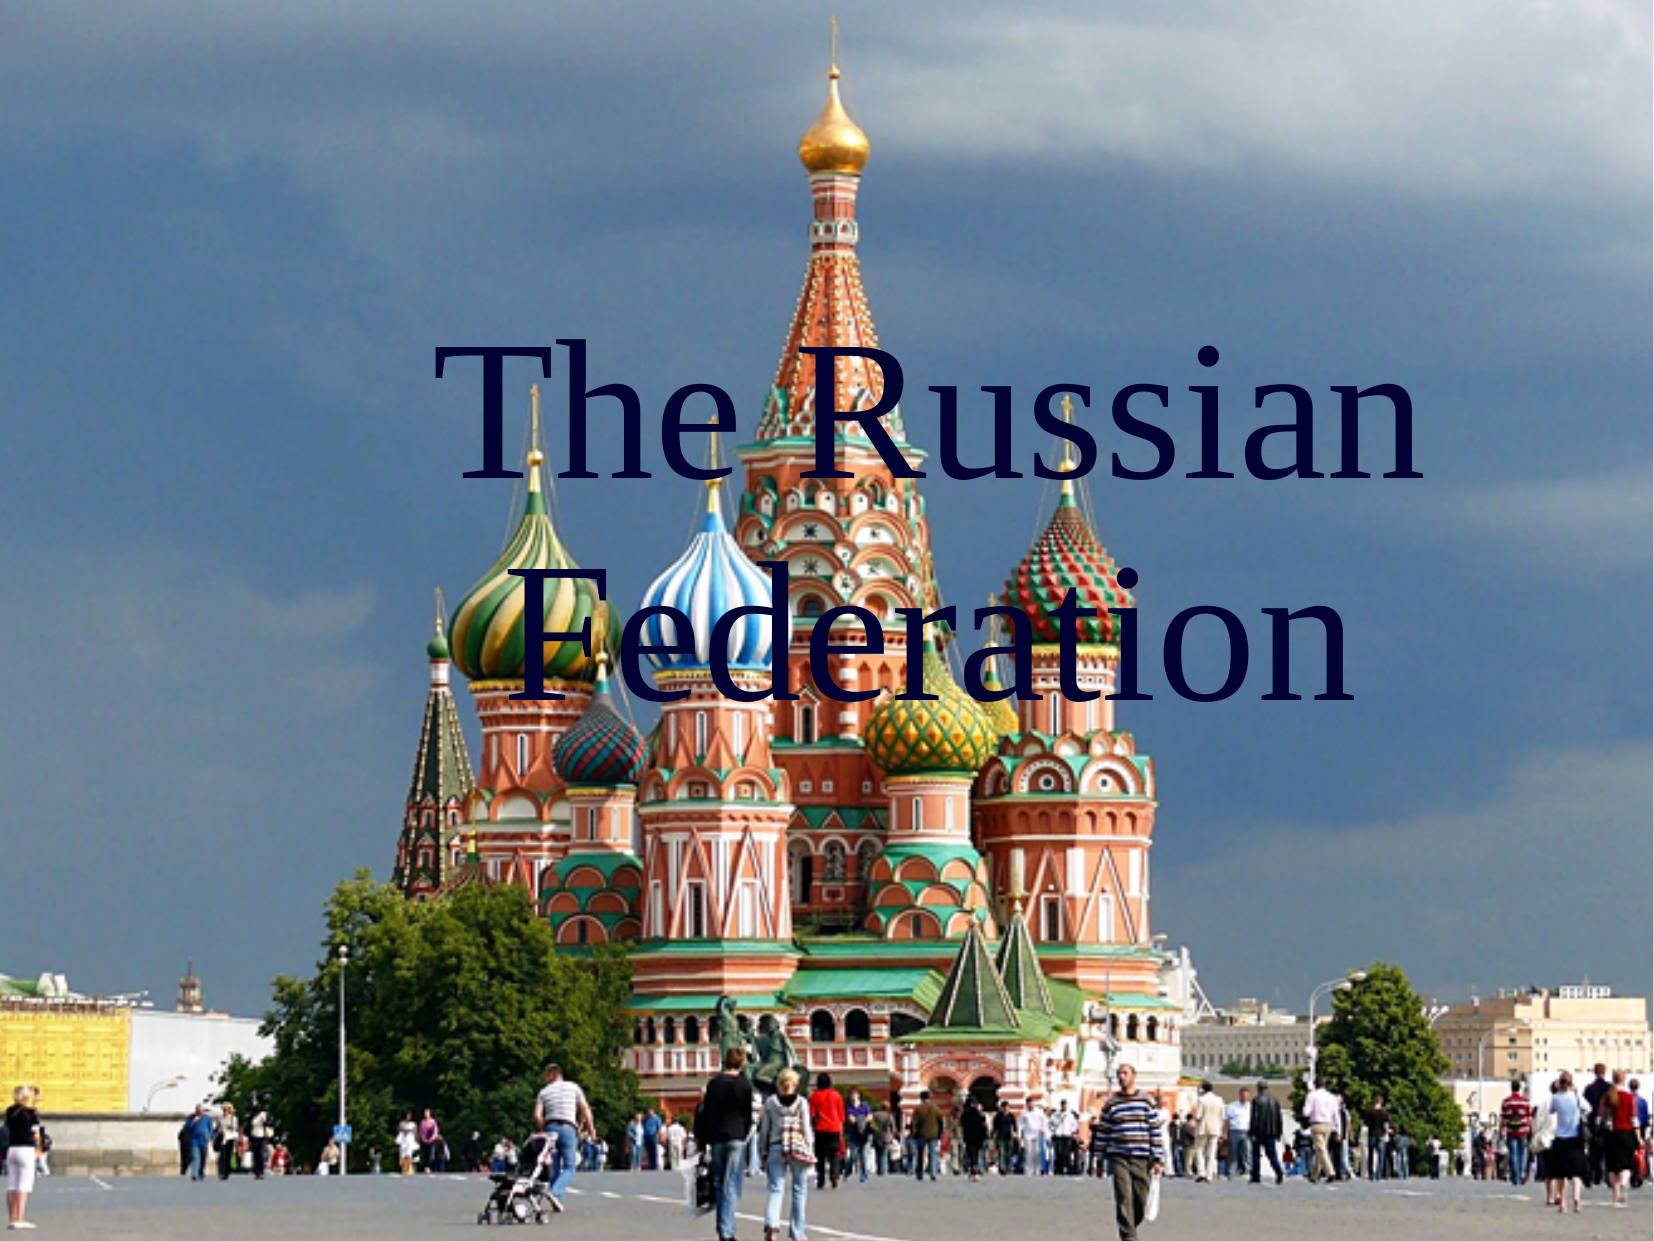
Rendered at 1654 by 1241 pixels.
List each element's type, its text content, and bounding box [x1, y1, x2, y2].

subtitle The Russian Federation [265, 47, 1595, 997]
picture [0, 0, 1654, 1241]
